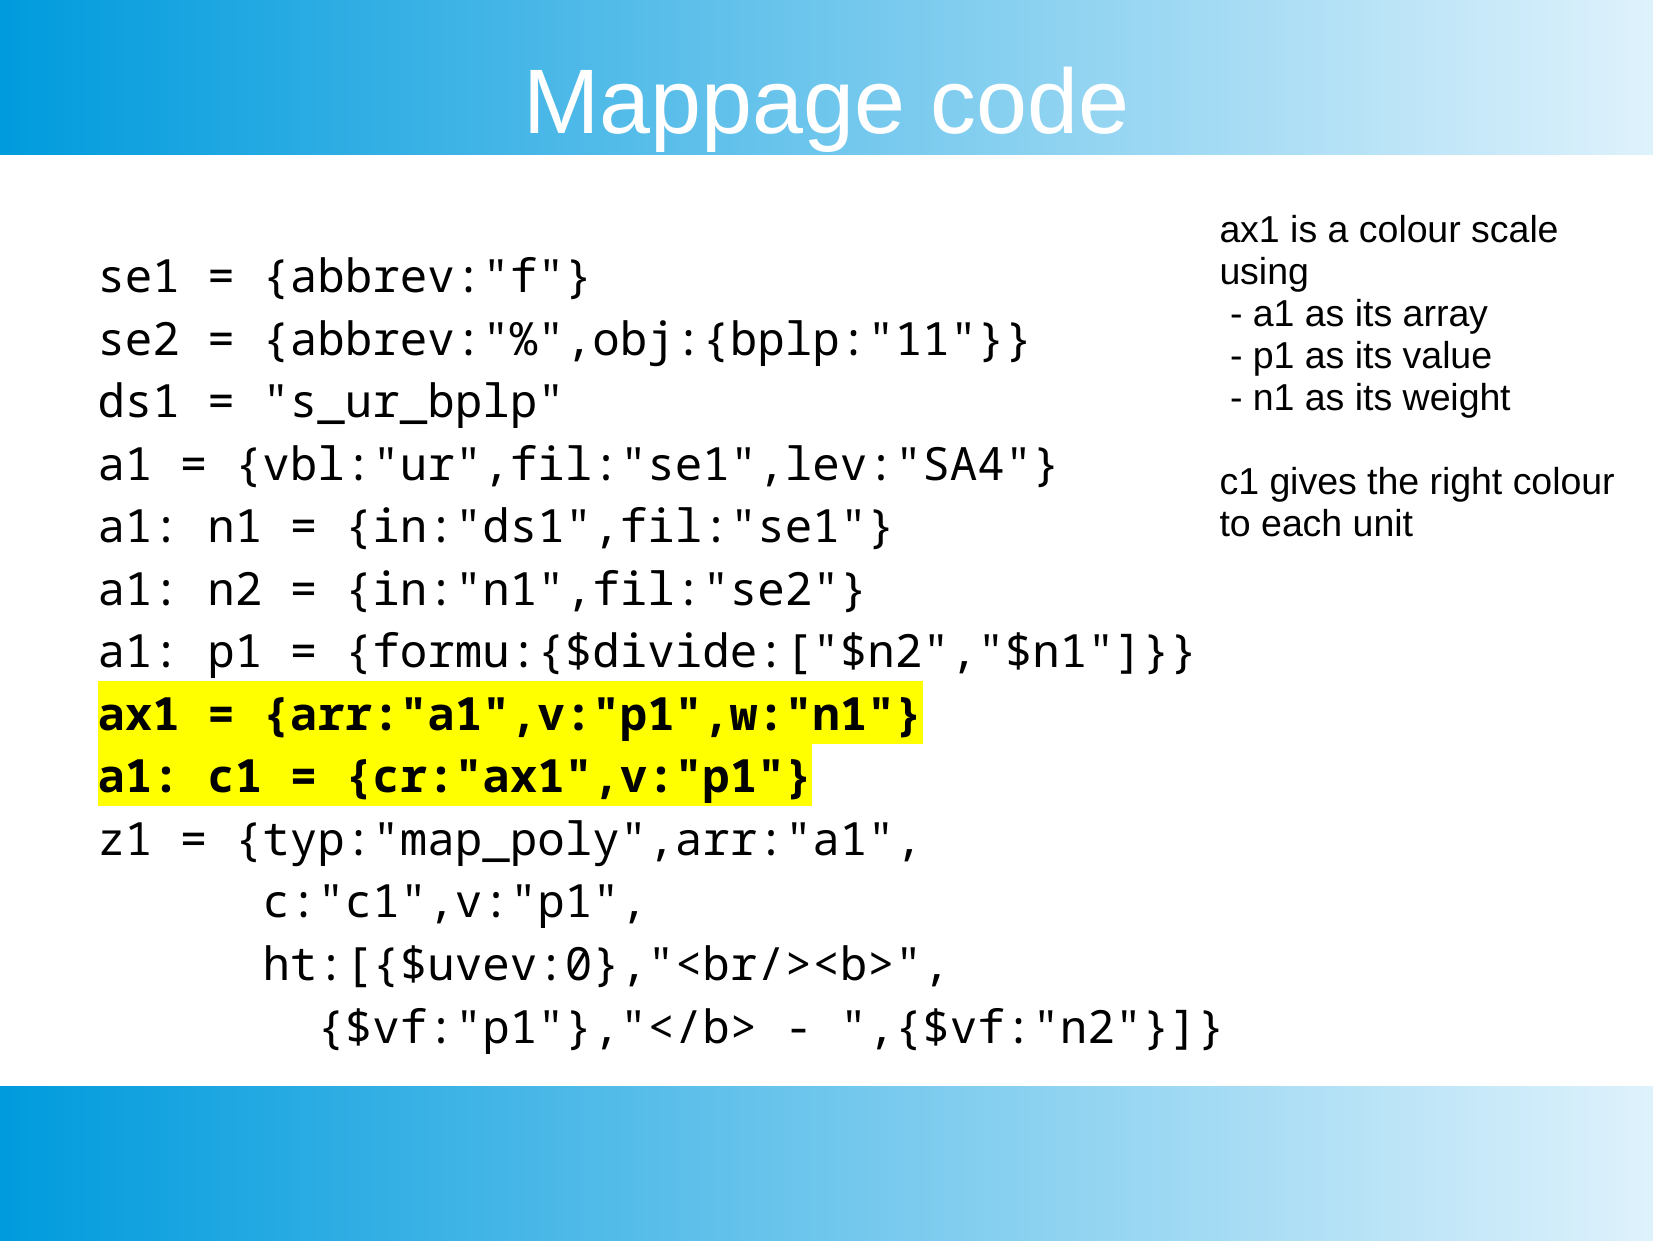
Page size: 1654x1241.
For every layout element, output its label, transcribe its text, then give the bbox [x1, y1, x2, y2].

title Mappage code [82, 49, 1571, 155]
text_box ax1 is a colour scale using - a1 as its array - p1 as its value - n1 as its weight c1 gives the right colour to each unit [1204, 200, 1642, 552]
text_box se1 = {abbrev:"f"} se2 = {abbrev:"%",obj:{bplp:"11"}} ds1 = "s_ur_bplp" a1 = {vbl:"ur",fil:"se1",lev:"SA4"} a1: n1 = {in:"ds1",fil:"se1"} a1: n2 = {in:"n1",fil:"se2"} a1: p1 = {formu:{$divide:["$n2","$n1"]}} ax1 = {arr:"a1",v:"p1",w:"n1"} a1: c1 = {cr:"ax1",v:"p1"} z1 = {typ:"map_poly",arr:"a1", c:"c1",v:"p1", ht:[{$uvev:0},"<br/><b>", {$vf:"p1"},"</b> - ",{$vf:"n2"}]} [82, 236, 1241, 910]
